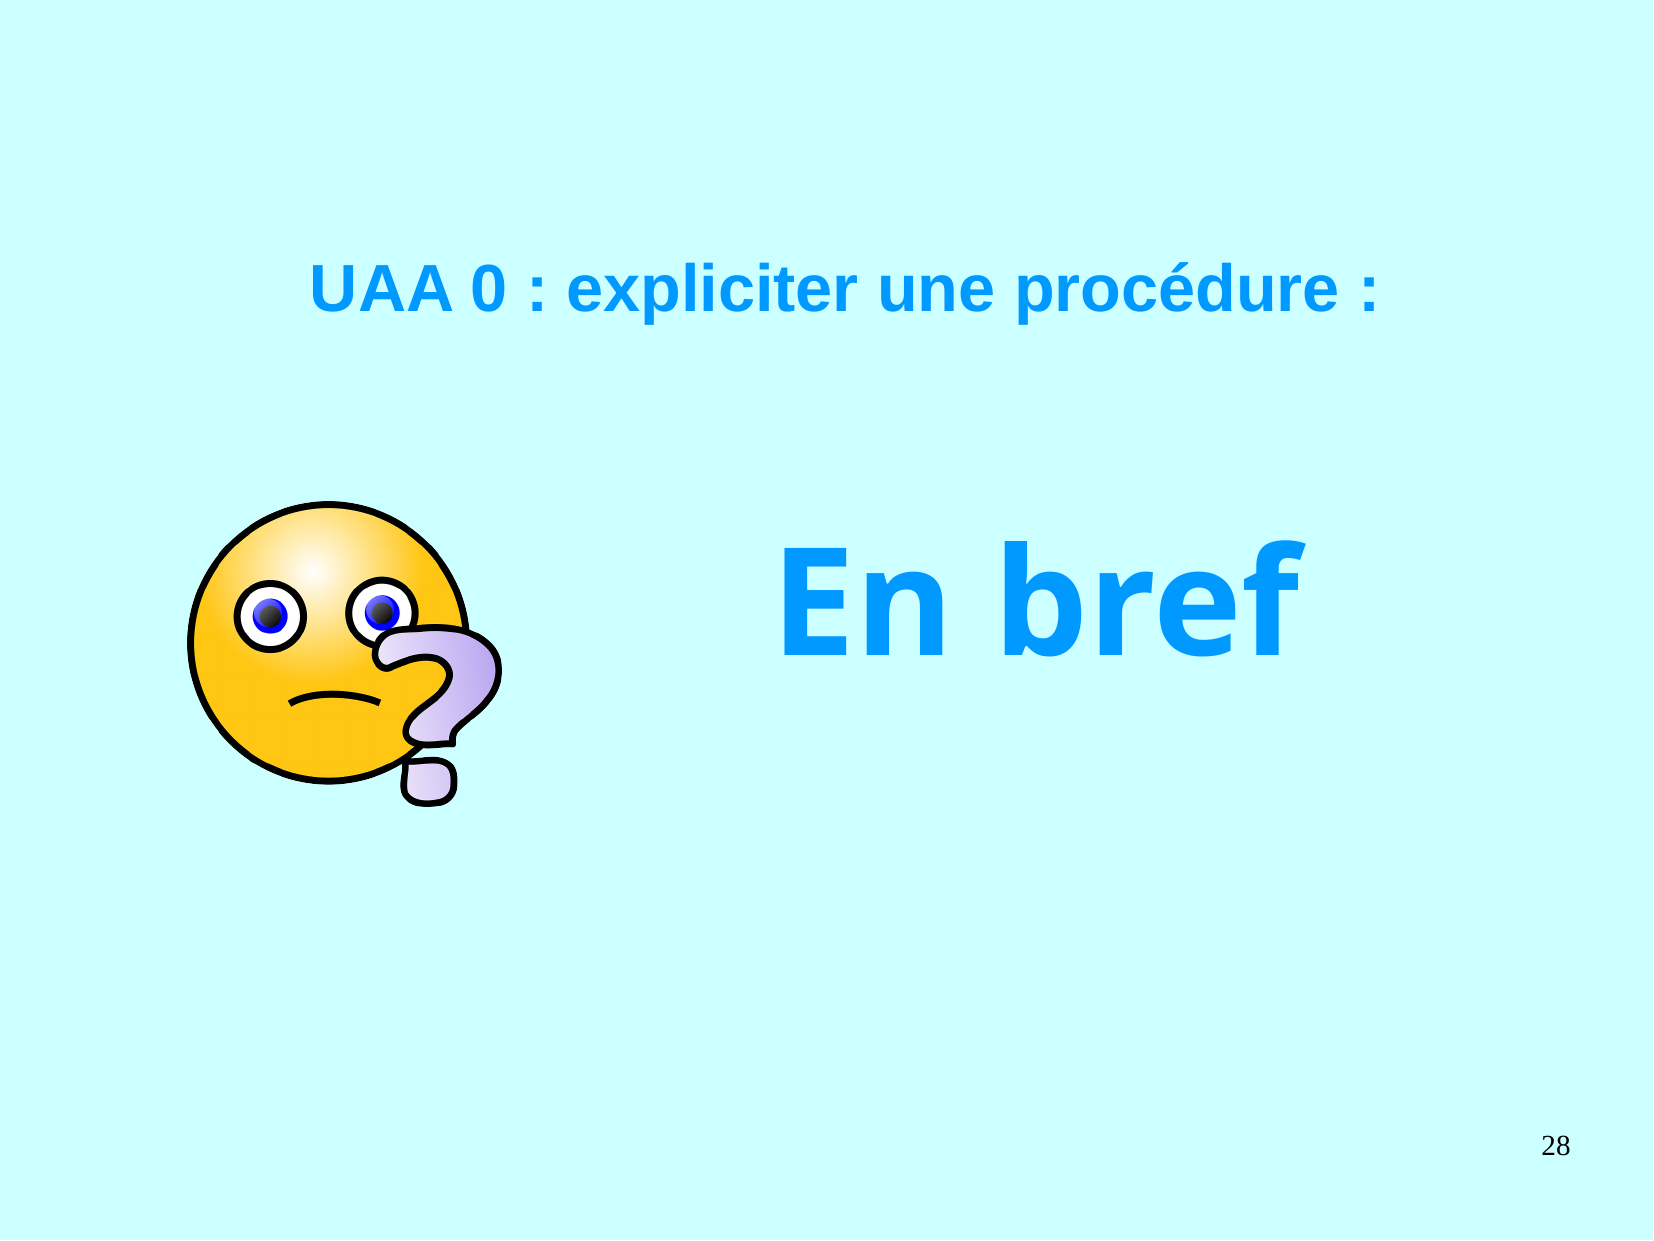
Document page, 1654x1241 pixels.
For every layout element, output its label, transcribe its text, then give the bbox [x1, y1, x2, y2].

text_box UAA 0 : expliciter une procédure : [295, 206, 1447, 334]
text_box En bref [757, 488, 1525, 750]
picture [187, 501, 502, 807]
